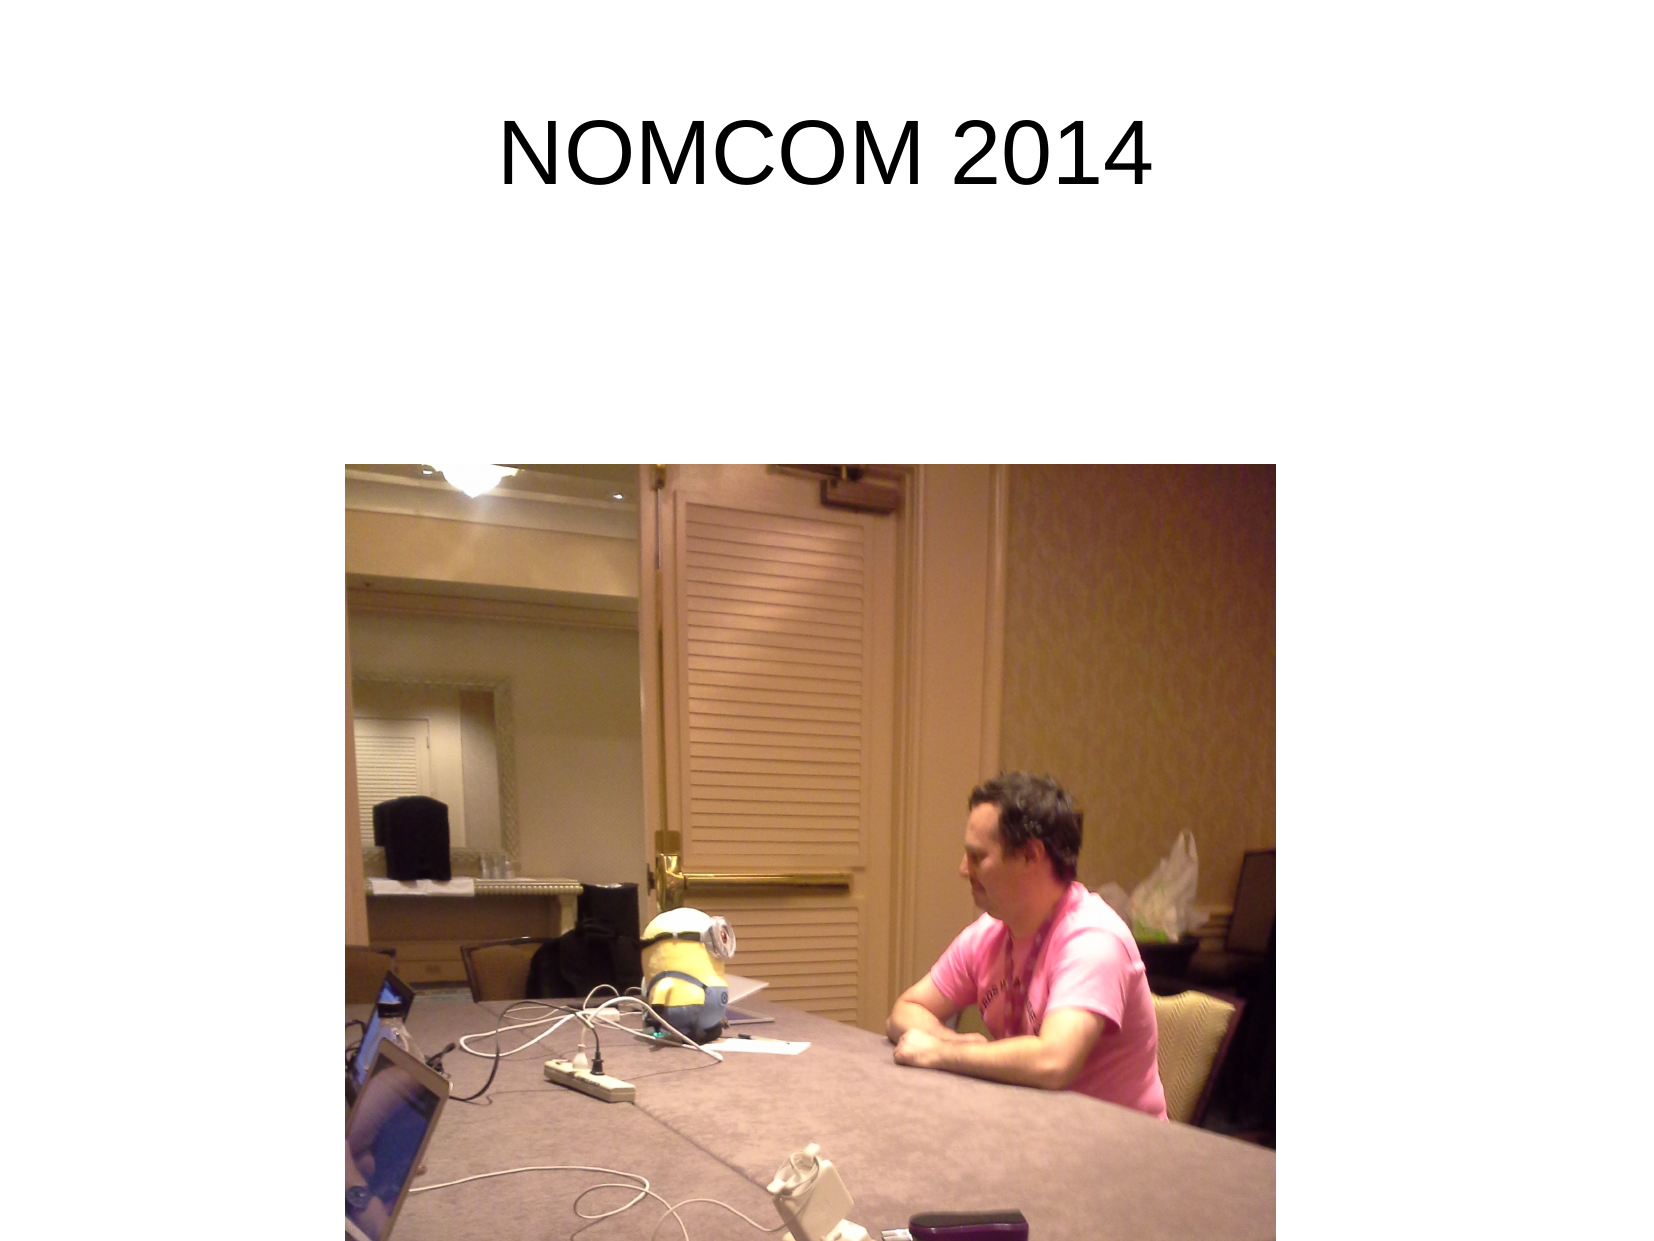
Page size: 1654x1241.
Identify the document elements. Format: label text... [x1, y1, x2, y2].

picture [345, 464, 1276, 1241]
title NOMCOM 2014 [82, 49, 1571, 257]
